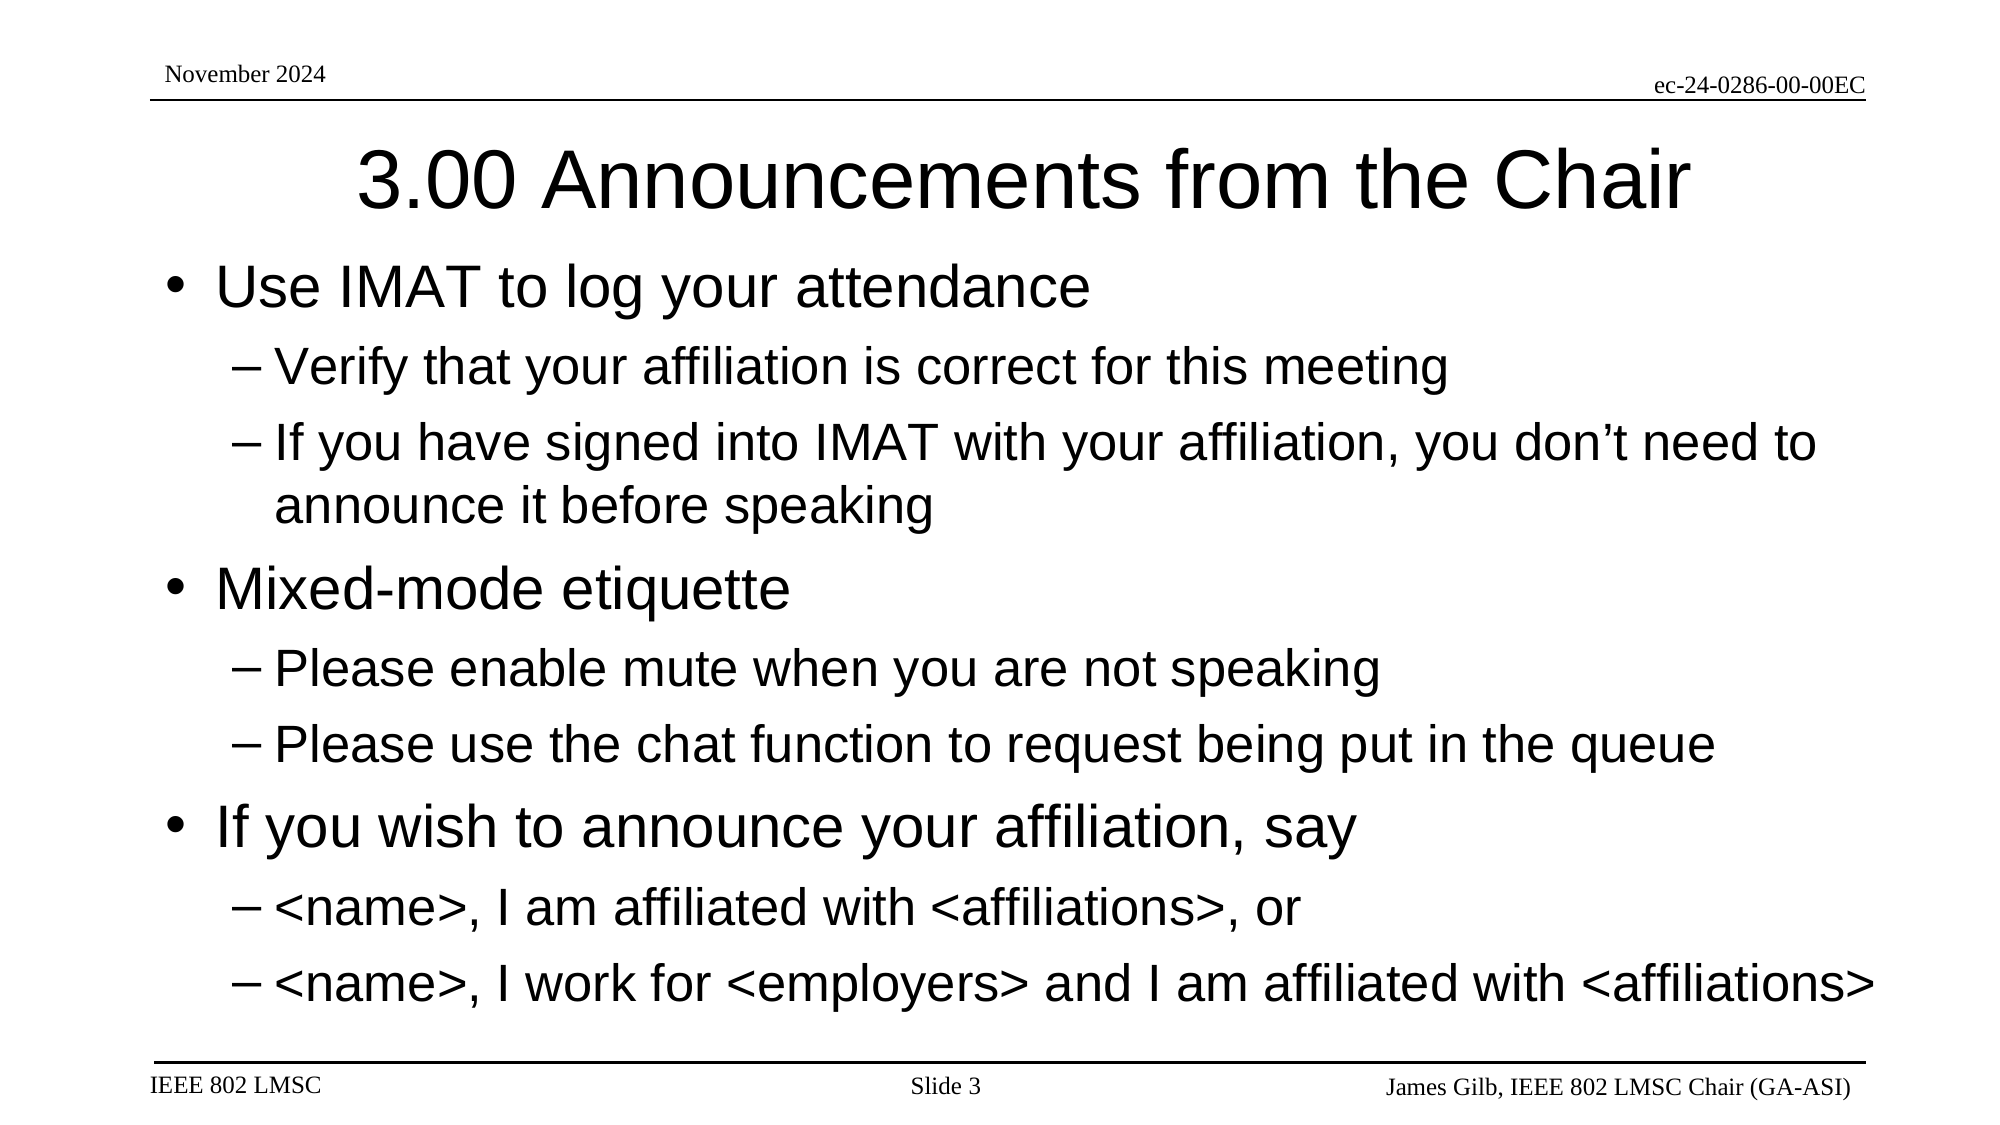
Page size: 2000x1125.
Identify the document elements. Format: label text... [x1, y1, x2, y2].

list Use IMAT to log your attendance Verify that your affiliation is correct for this meeting If you have signed into IMAT with your affiliation, you don’t need to announce it before speaking Mixed-mode etiquette Please enable mute when you are not speaking Please use the chat function to request being put in the queue If you wish to announce your affiliation, say <name>, I am affiliated with <affiliations>, or <name>, I work for <employers> and I am affiliated with <affiliations> [150, 239, 1900, 1051]
title 3.00 Announcements from the Chair [149, 112, 1900, 238]
